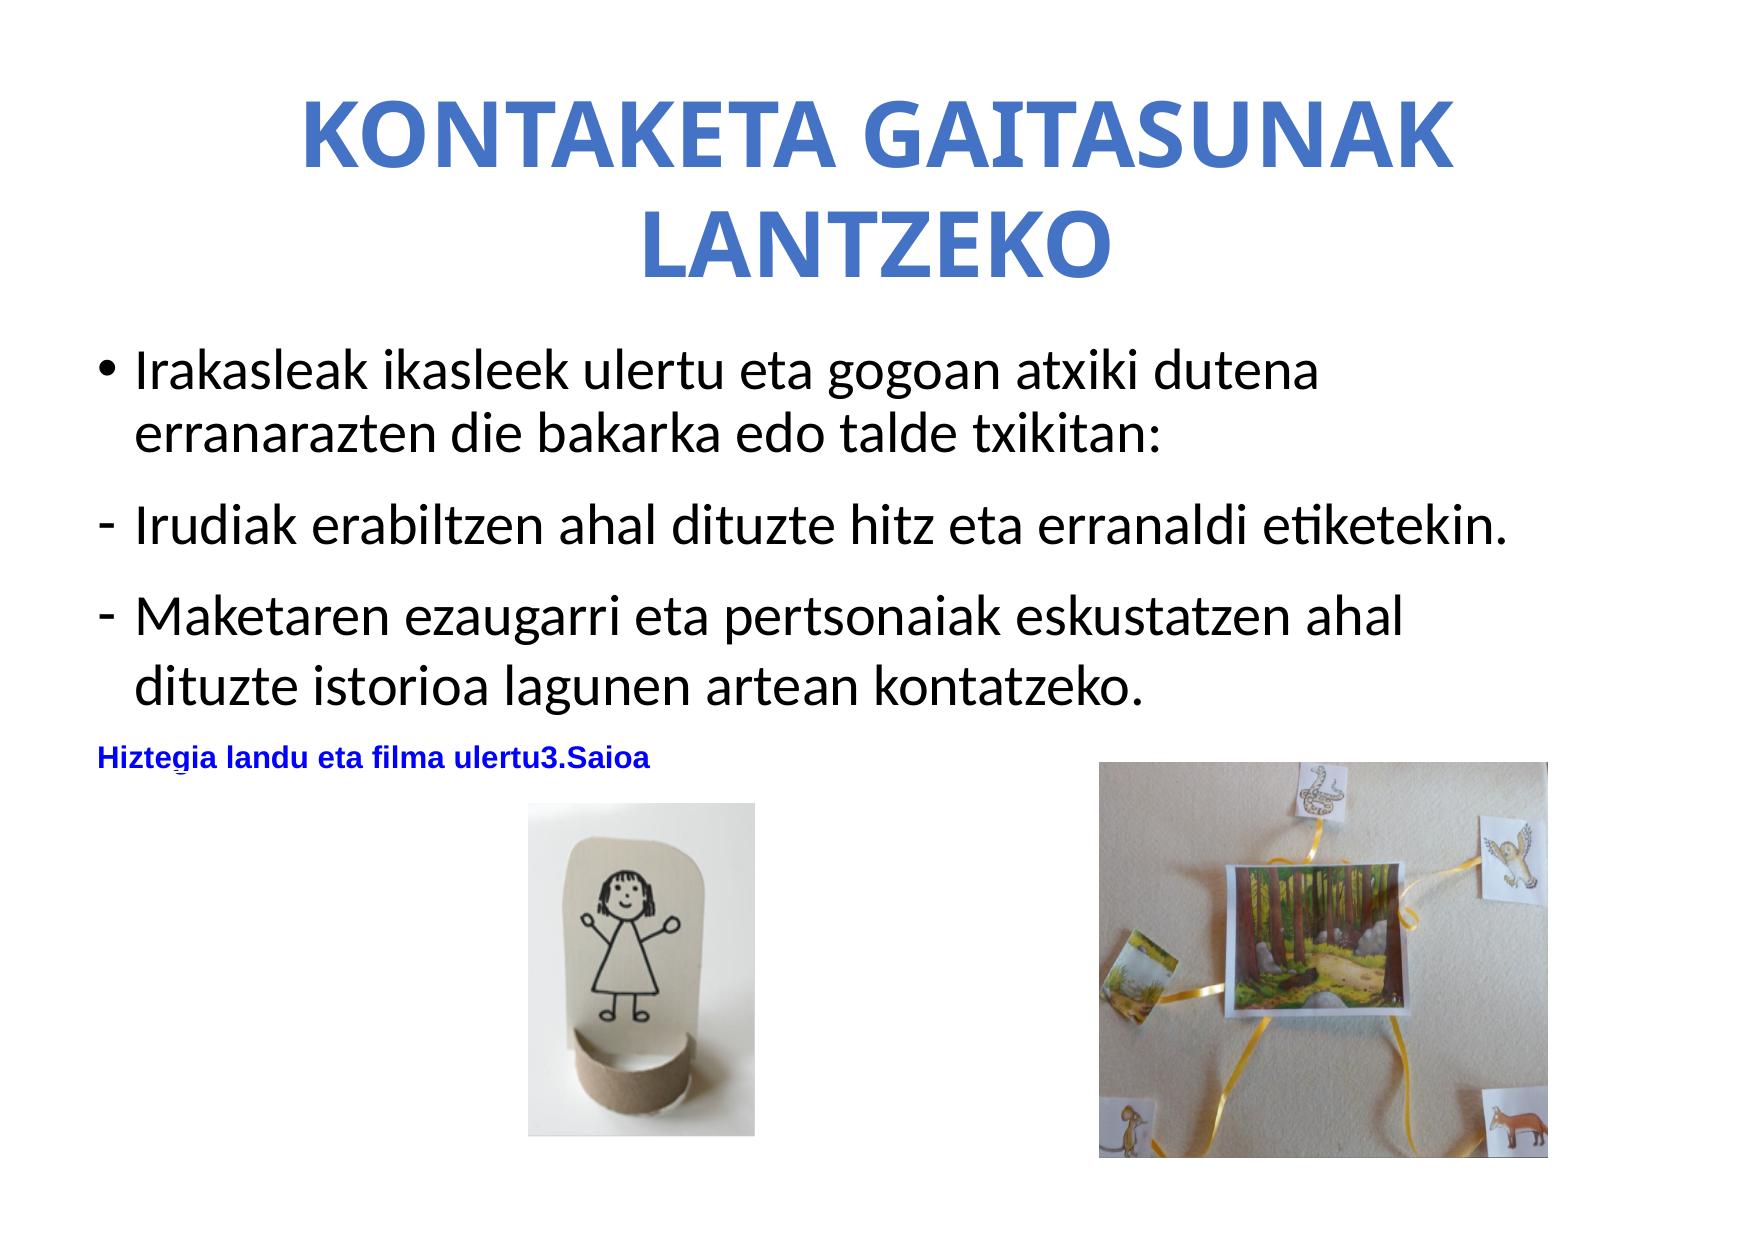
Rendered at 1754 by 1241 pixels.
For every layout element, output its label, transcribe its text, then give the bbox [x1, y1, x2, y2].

text_box KONTAKETA GAITASUNAK LANTZEKO [120, 65, 1634, 306]
text_box Irakasleak ikasleek ulertu eta gogoan atxiki dutena erranarazten die bakarka edo talde txikitan: Irudiak erabiltzen ahal dituzte hitz eta erranaldi etiketekin. Maketaren ezaugarri eta pertsonaiak eskustatzen ahal dituzte istorioa lagunen artean kontatzeko. Hiztegia landu eta filma ulertu3.Saioa [82, 331, 1596, 1119]
picture [1099, 762, 1548, 1158]
picture [528, 803, 756, 1138]
